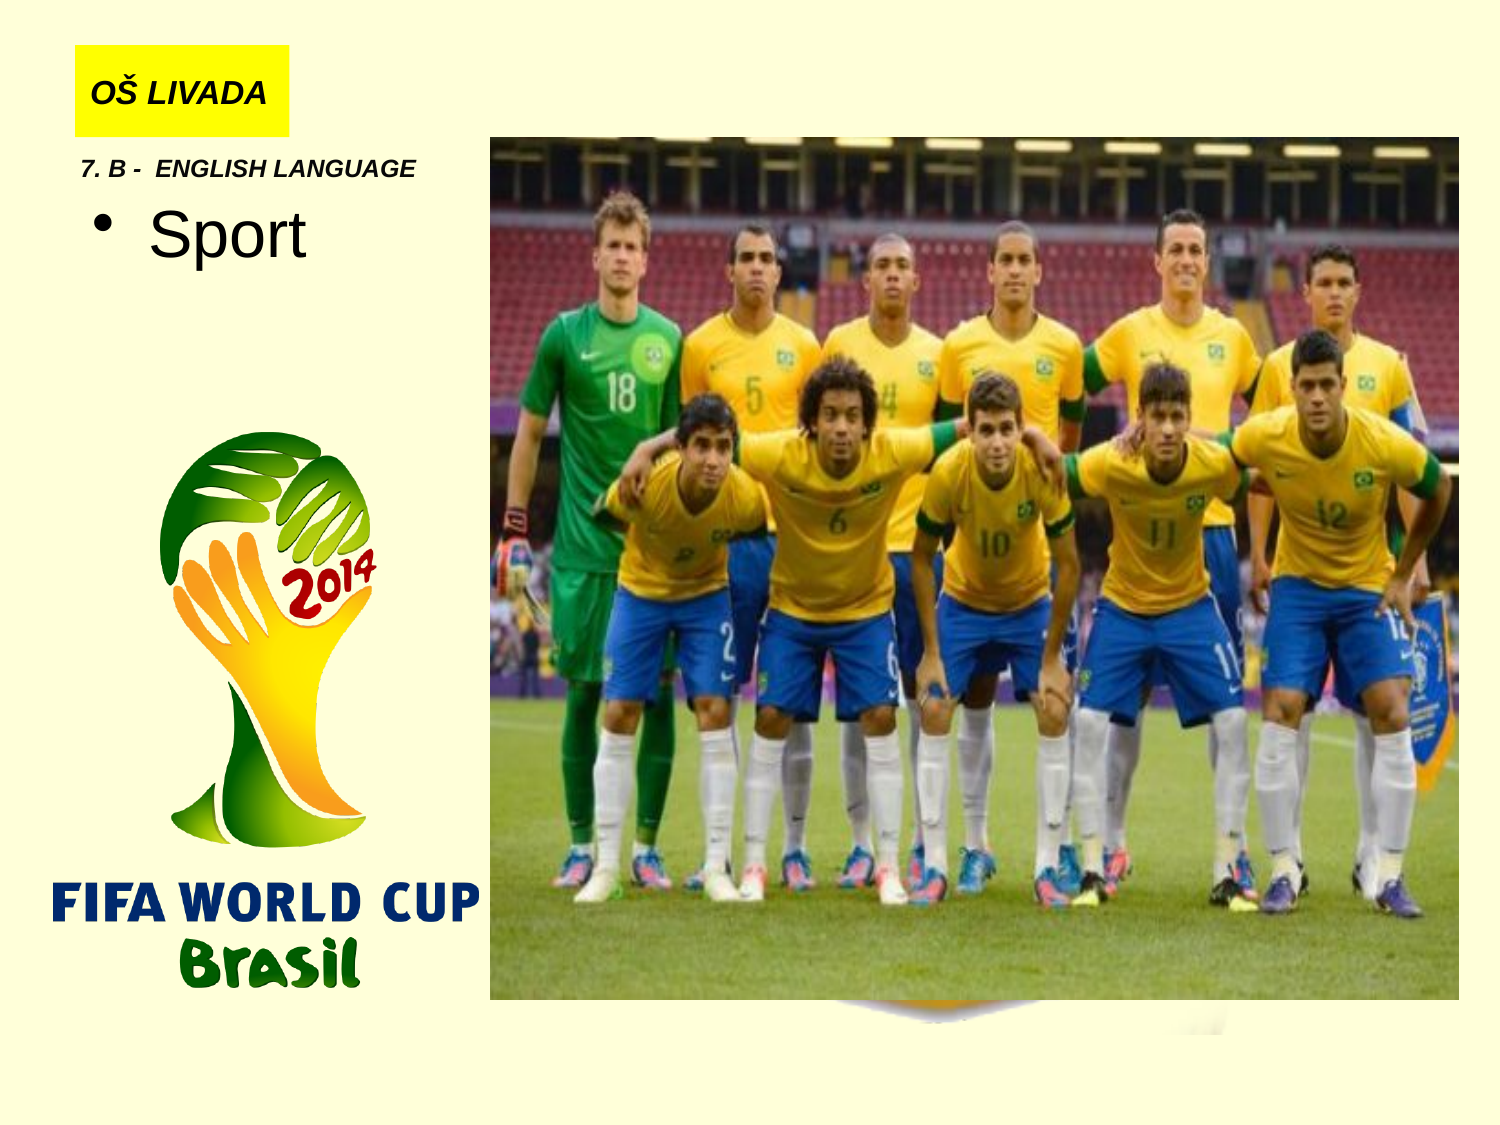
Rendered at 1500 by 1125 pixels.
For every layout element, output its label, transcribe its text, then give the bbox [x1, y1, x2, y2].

text_box 7. B - ENGLISH LANGUAGE [44, 148, 432, 191]
list Sport [76, 90, 1427, 738]
picture [53, 432, 479, 988]
picture [490, 101, 1459, 1035]
title OŠ LIVADA [75, 45, 290, 138]
